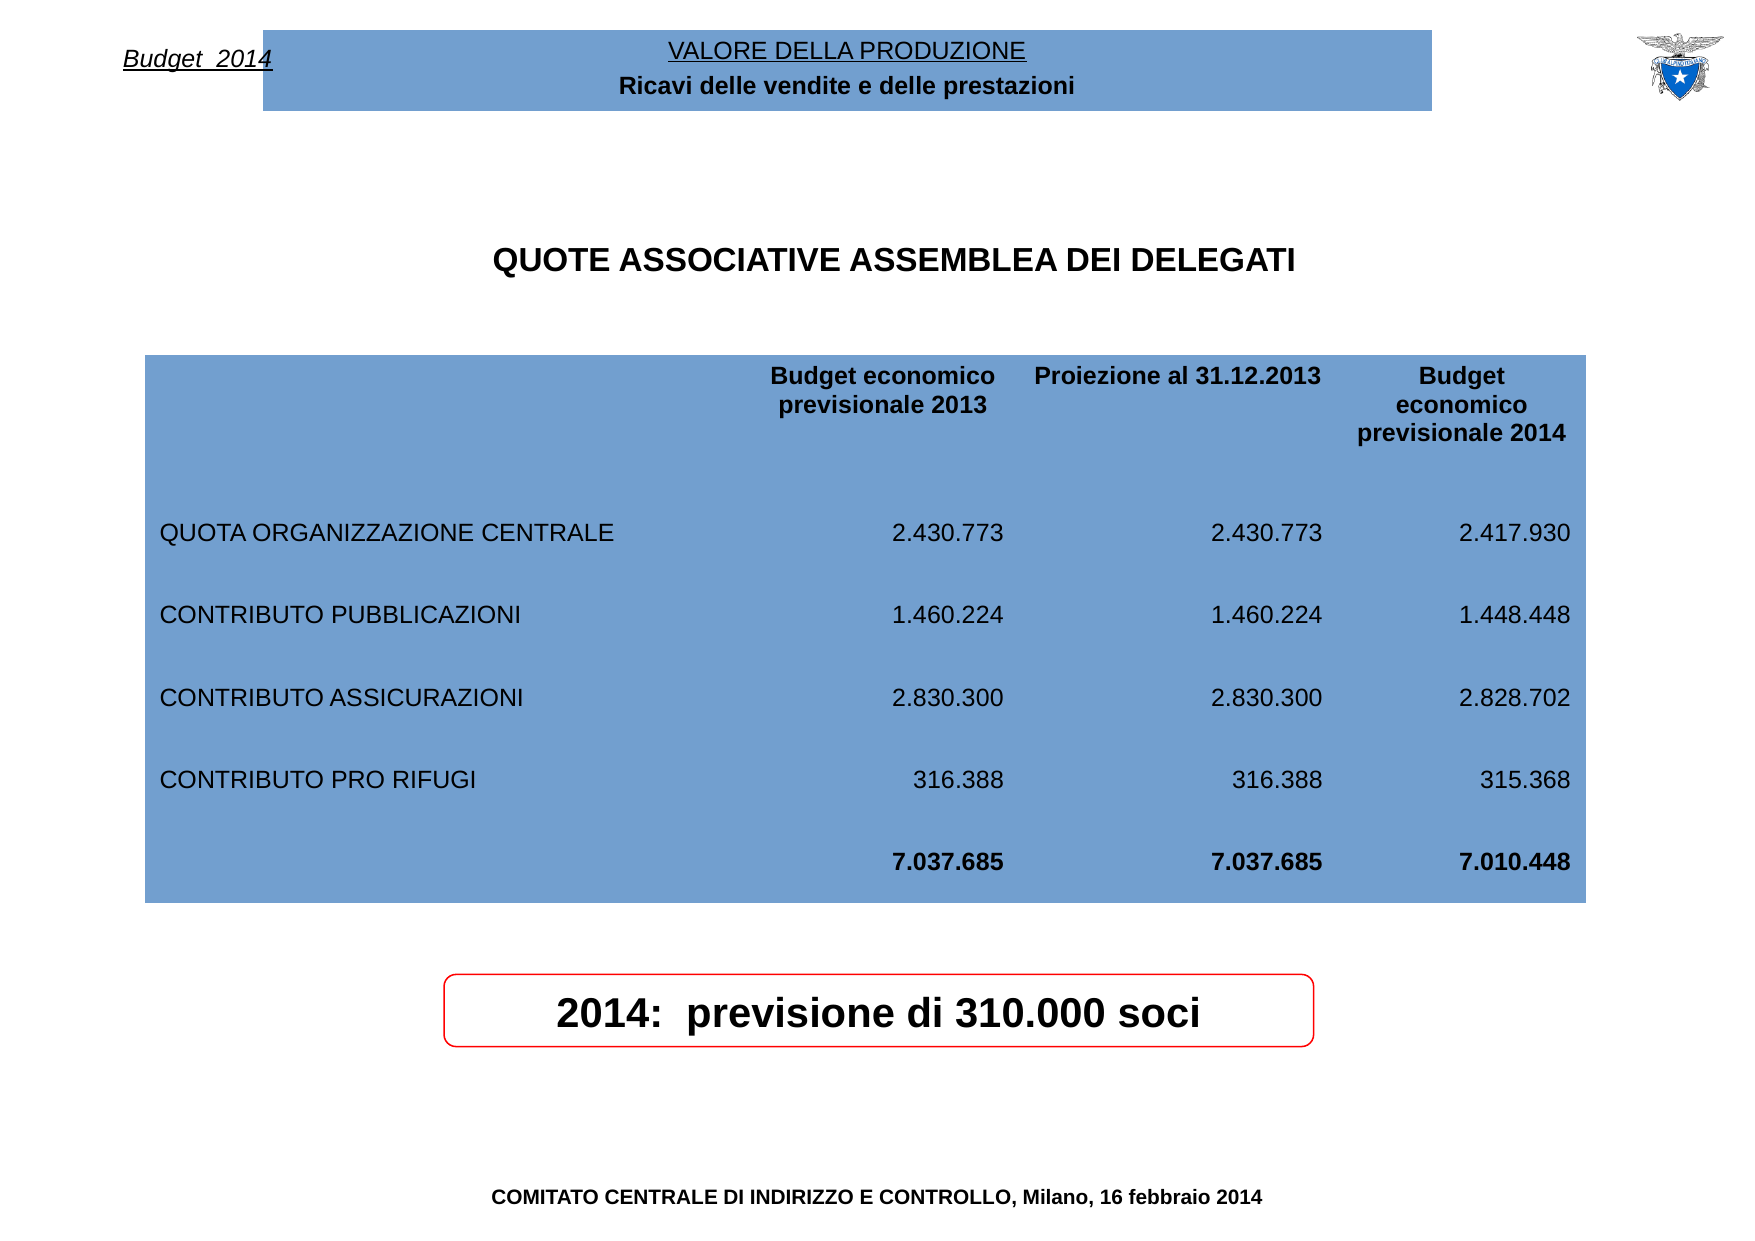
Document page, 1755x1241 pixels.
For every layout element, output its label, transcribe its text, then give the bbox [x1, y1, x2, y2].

text_box COMITATO CENTRALE DI INDIRIZZO E CONTROLLO, Milano, 16 febbraio 2014 [392, 1176, 1362, 1217]
table_cell 7.037.685 [747, 840, 1019, 903]
table_cell 2.430.773 [747, 511, 1019, 594]
table_cell 315.368 [1338, 758, 1586, 840]
table_cell 316.388 [1019, 758, 1338, 840]
text_box Budget 2014 [50, 35, 346, 82]
table_cell CONTRIBUTO ASSICURAZIONI [145, 676, 747, 758]
table_cell CONTRIBUTO PUBBLICAZIONI [145, 594, 747, 676]
table_header VALORE DELLA PRODUZIONE Ricavi delle vendite e delle prestazioni [263, 30, 1432, 111]
text_box QUOTE ASSOCIATIVE ASSEMBLEA DEI DELEGATI [404, 230, 1385, 286]
text_box 2014: previsione di 310.000 soci [444, 974, 1314, 1047]
table_cell 316.388 [747, 758, 1019, 840]
table_header [145, 355, 747, 511]
table_cell 7.010.448 [1338, 840, 1586, 903]
table_cell 2.828.702 [1338, 676, 1586, 758]
table_header Proiezione al 31.12.2013 [1019, 355, 1338, 511]
table_cell [145, 840, 747, 903]
table_header Budget economico previsionale 2013 [747, 355, 1019, 511]
table_header Budget economico previsionale 2014 [1338, 355, 1586, 511]
table_cell 2.830.300 [747, 676, 1019, 758]
table_cell 2.417.930 [1338, 511, 1586, 594]
table_cell 1.448.448 [1338, 594, 1586, 676]
table_cell 1.460.224 [1019, 594, 1338, 676]
table_cell 1.460.224 [747, 594, 1019, 676]
table_cell CONTRIBUTO PRO RIFUGI [145, 758, 747, 840]
table_cell 7.037.685 [1019, 840, 1338, 903]
table_cell QUOTA ORGANIZZAZIONE CENTRALE [145, 511, 747, 594]
table_cell 2.430.773 [1019, 511, 1338, 594]
table_cell 2.830.300 [1019, 676, 1338, 758]
picture [1633, 29, 1728, 108]
